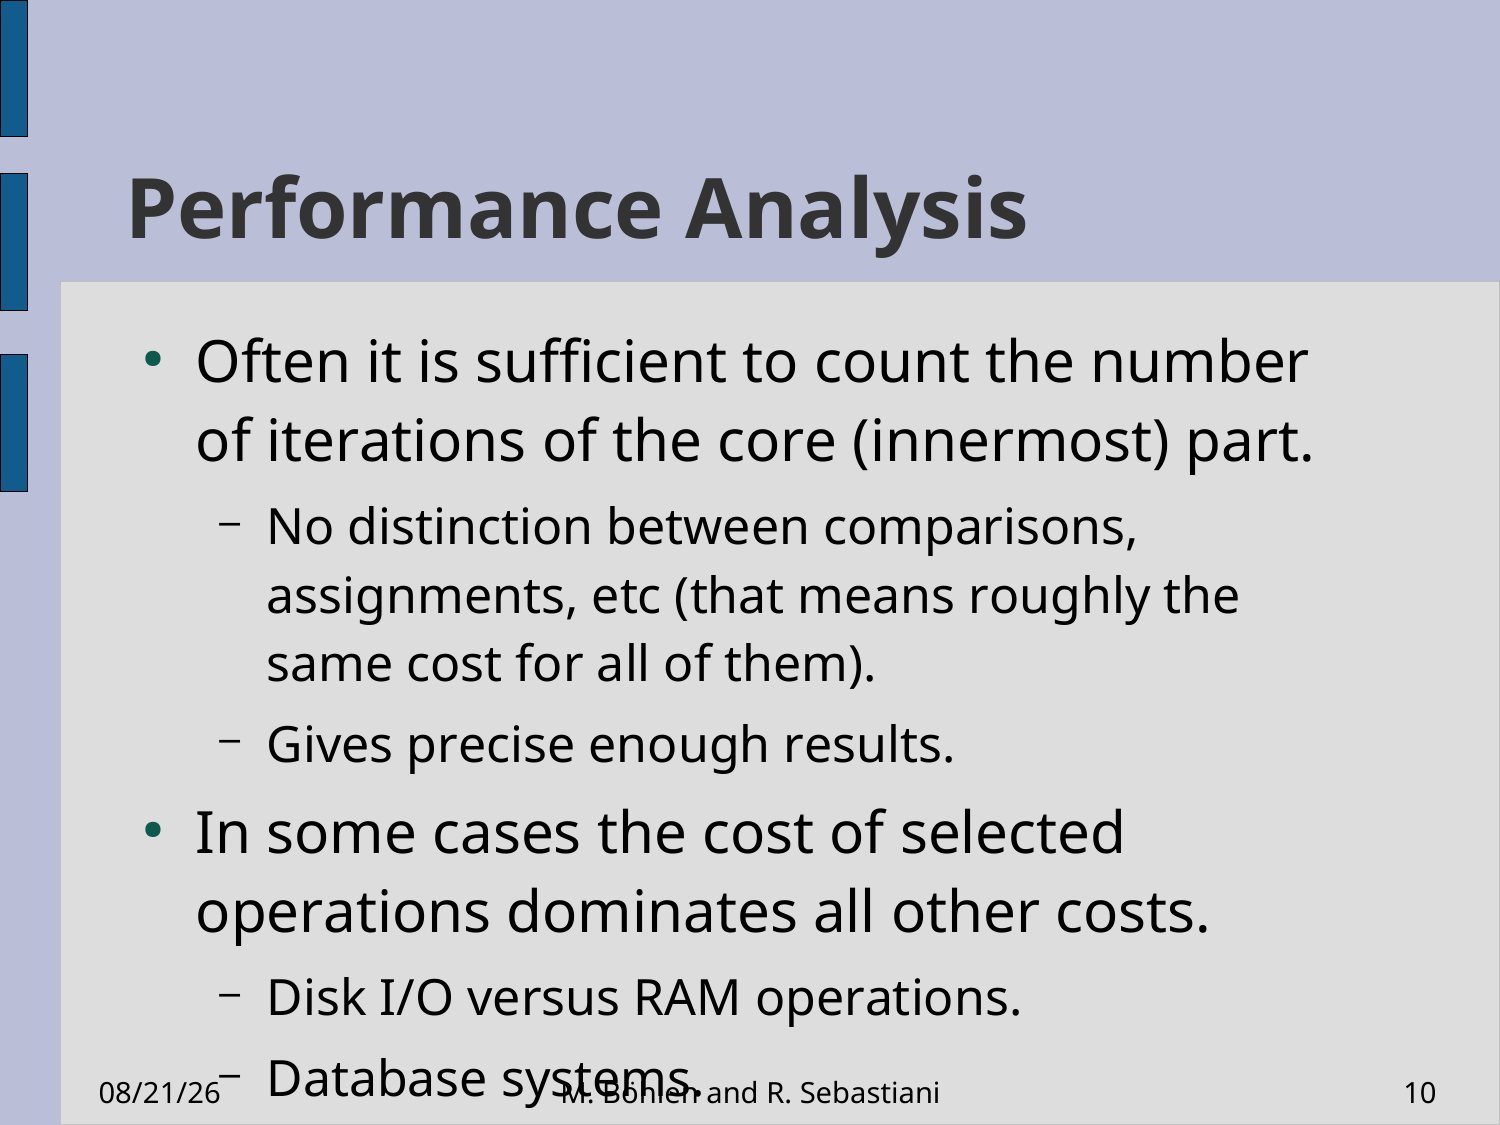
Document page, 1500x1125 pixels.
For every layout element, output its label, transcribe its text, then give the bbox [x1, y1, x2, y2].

list Often it is sufficient to count the number of iterations of the core (innermost) part. No distinction between comparisons, assignments, etc (that means roughly the same cost for all of them). Gives precise enough results. In some cases the cost of selected operations dominates all other costs. Disk I/O versus RAM operations. Database systems. [110, 312, 1392, 1037]
title Performance Analysis [110, 67, 1392, 271]
